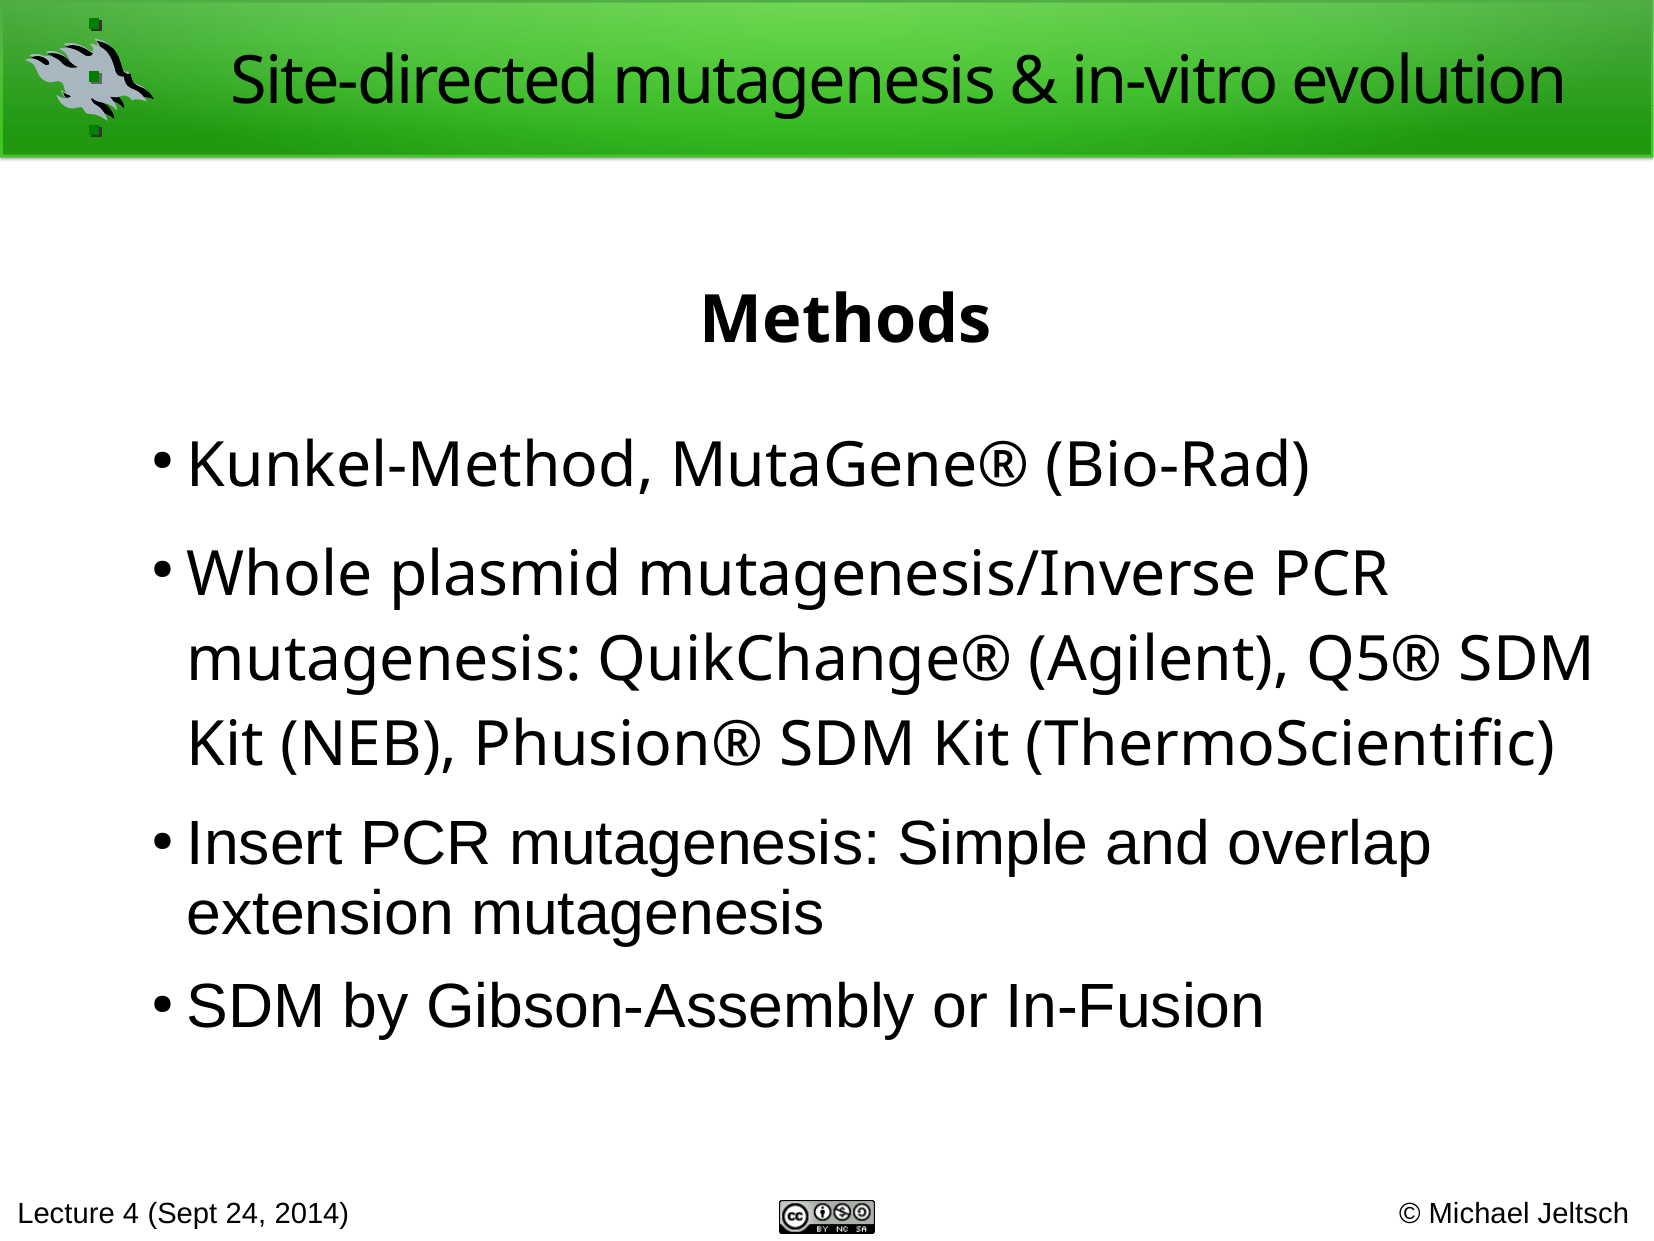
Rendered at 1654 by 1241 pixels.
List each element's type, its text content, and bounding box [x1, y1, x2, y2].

text_box Kunkel-Method, MutaGene® (Bio-Rad) Whole plasmid mutagenesis/Inverse PCR mutagenesis: QuikChange® (Agilent), Q5® SDM Kit (NEB), Phusion® SDM Kit (ThermoScientific) Insert PCR mutagenesis: Simple and overlap extension mutagenesis SDM by Gibson-Assembly or In-Fusion [136, 412, 1636, 959]
picture [779, 1200, 875, 1234]
title Site-directed mutagenesis & in-vitro evolution [171, 32, 1627, 123]
text_box Methods [685, 263, 969, 346]
